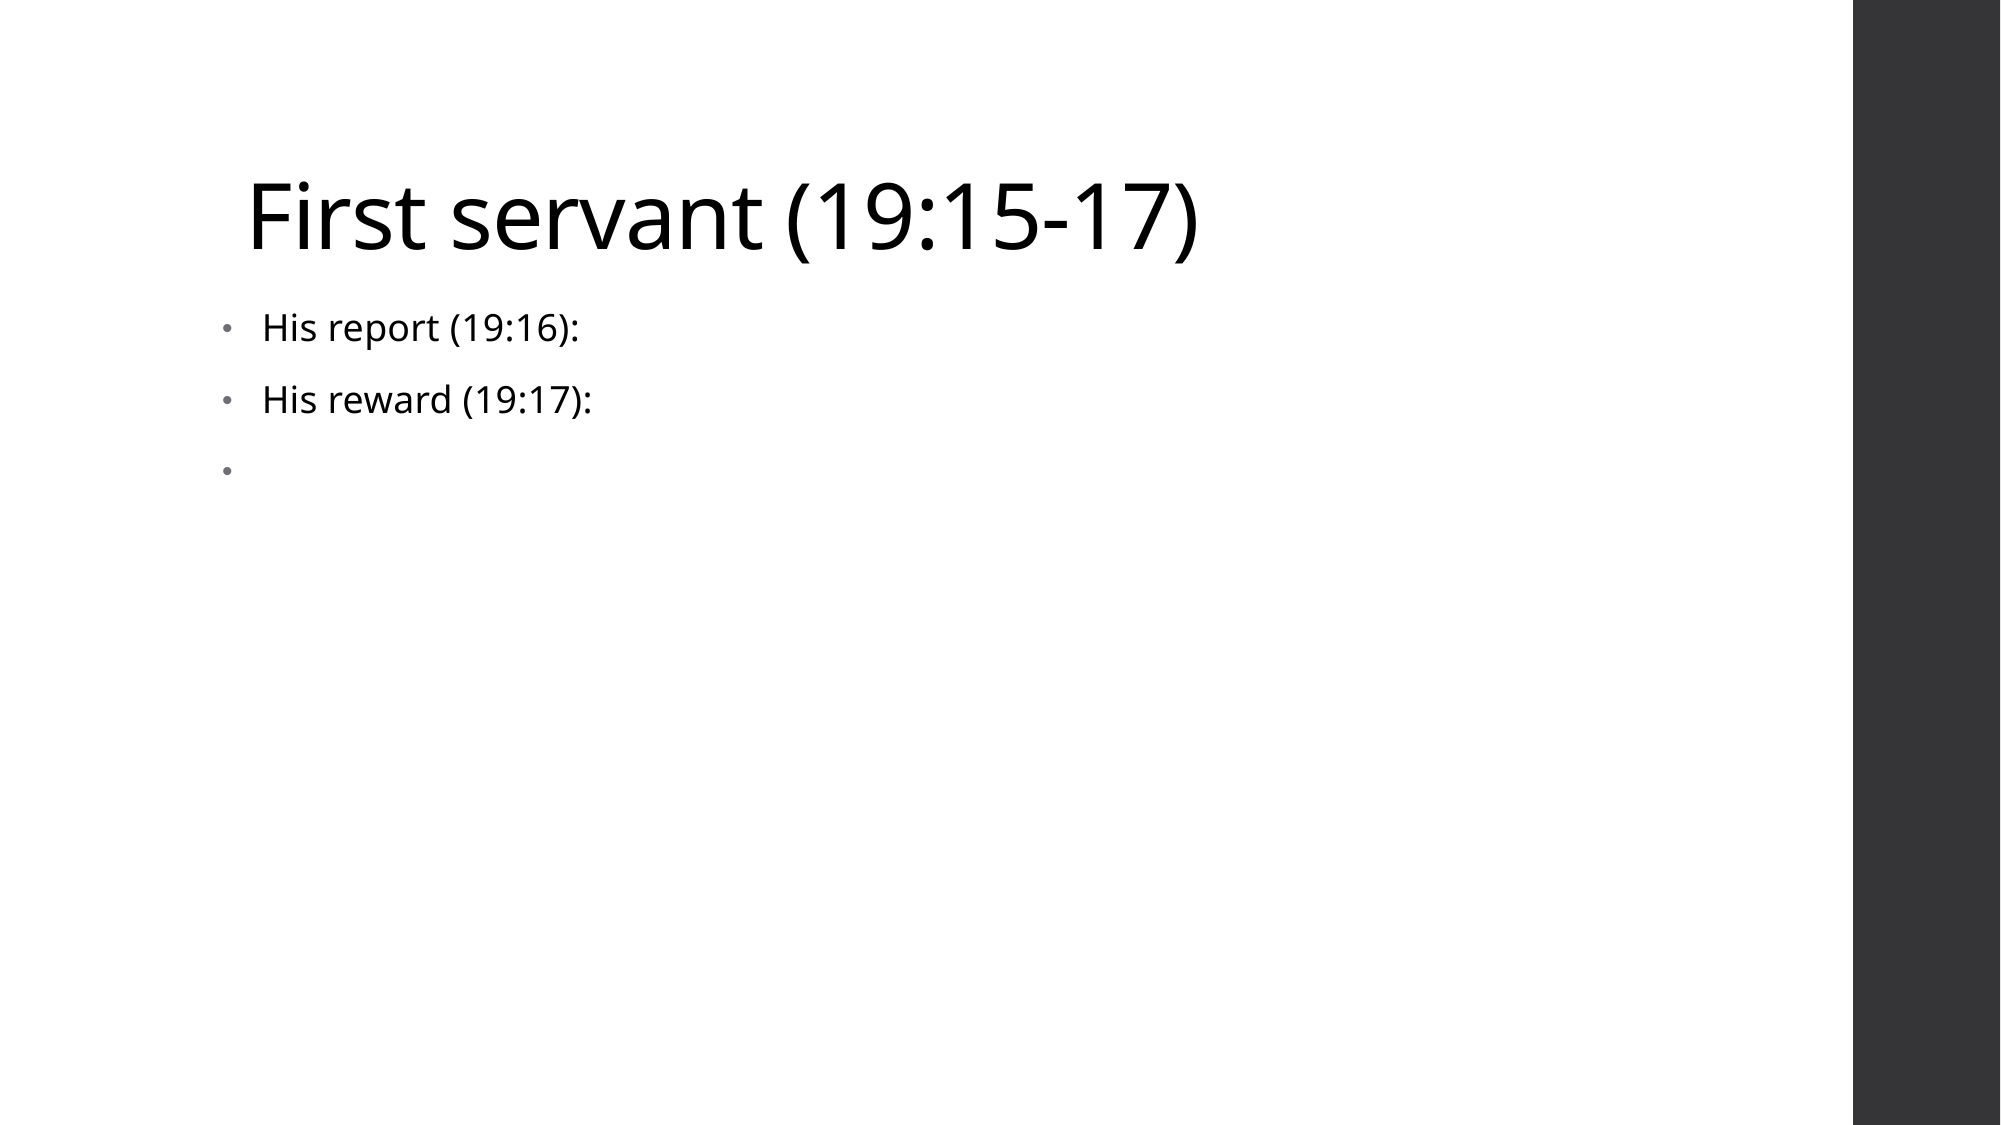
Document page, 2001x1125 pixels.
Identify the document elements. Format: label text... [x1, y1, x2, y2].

list His report (19:16): His reward (19:17): [206, 299, 1617, 1014]
title First servant (19:15-17) [206, 60, 1797, 278]
